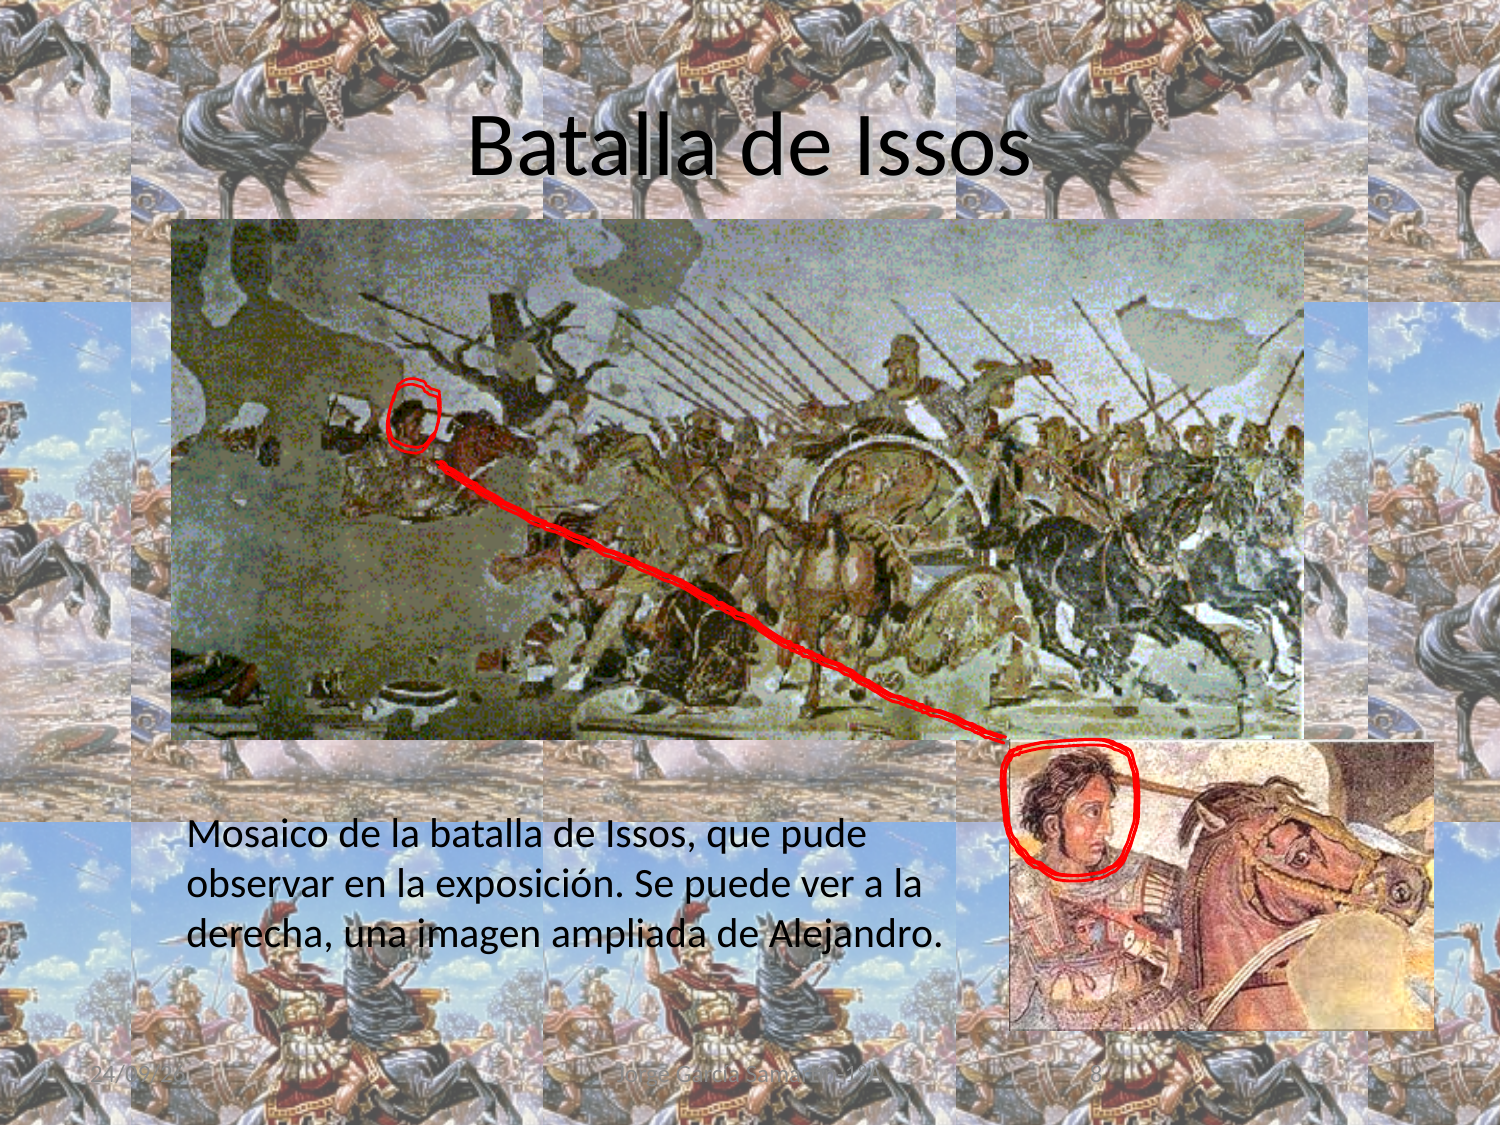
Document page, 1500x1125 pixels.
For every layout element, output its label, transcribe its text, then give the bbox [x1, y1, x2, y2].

text_box miércoles, 23 de marzo de 2011 [75, 1042, 426, 1103]
title Batalla de Issos [75, 45, 1426, 233]
text_box Jorge García Samartín-1ºA [512, 1042, 988, 1103]
picture [171, 219, 1434, 1031]
text_box 8 [1074, 1042, 1426, 1103]
text_box Mosaico de la batalla de Issos, que pude observar en la exposición. Se puede ver a la derecha, una imagen ampliada de Alejandro. [171, 798, 987, 966]
